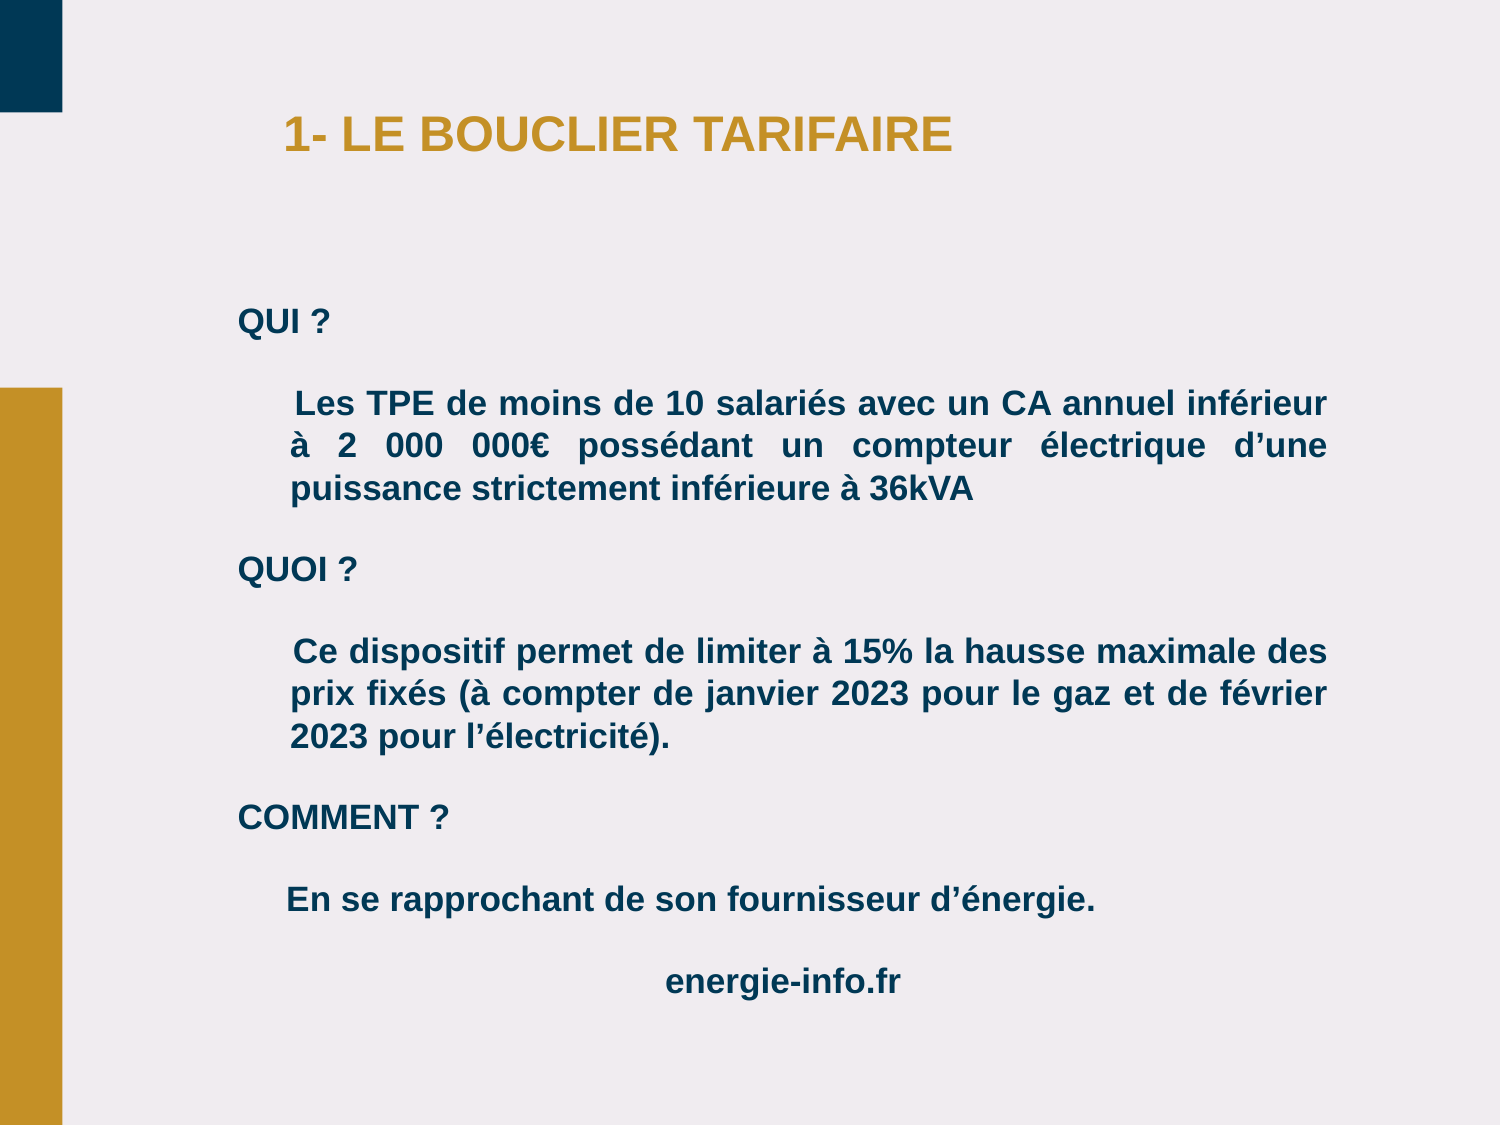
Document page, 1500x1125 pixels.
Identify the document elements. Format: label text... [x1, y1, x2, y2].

list QUI ? Les TPE de moins de 10 salariés avec un CA annuel inférieur à 2 000 000€ possédant un compteur électrique d’une puissance strictement inférieure à 36kVA QUOI ? Ce dispositif permet de limiter à 15% la hausse maximale des prix fixés (à compter de janvier 2023 pour le gaz et de février 2023 pour l’électricité). COMMENT ? En se rapprochant de son fournisseur d’énergie. energie-info.fr [237, 217, 1329, 1007]
title 1- LE BOUCLIER TARIFAIRE [283, 79, 1440, 190]
